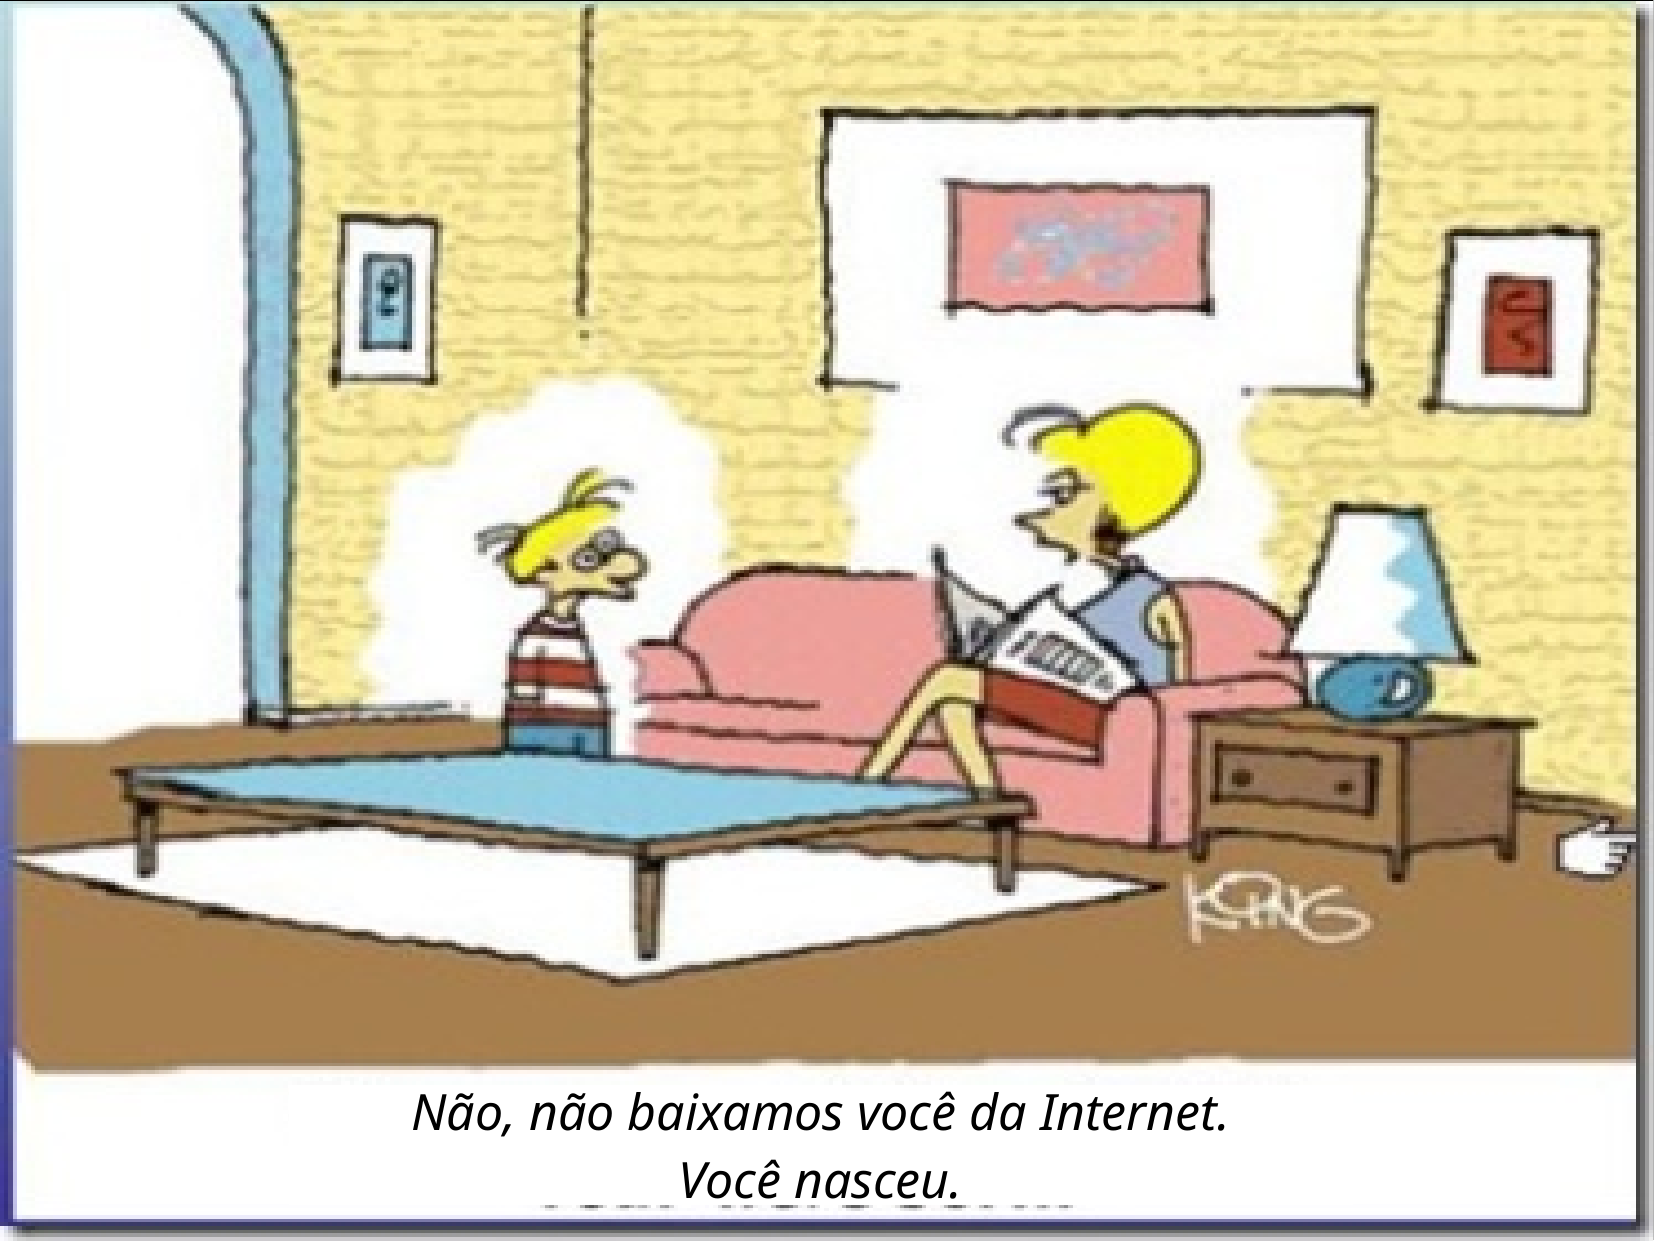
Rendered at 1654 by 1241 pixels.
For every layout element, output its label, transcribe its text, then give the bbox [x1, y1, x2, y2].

picture [0, 1, 1654, 1241]
text_box Não, não baixamos você da Internet. Você nasceu. [289, 1085, 1353, 1205]
